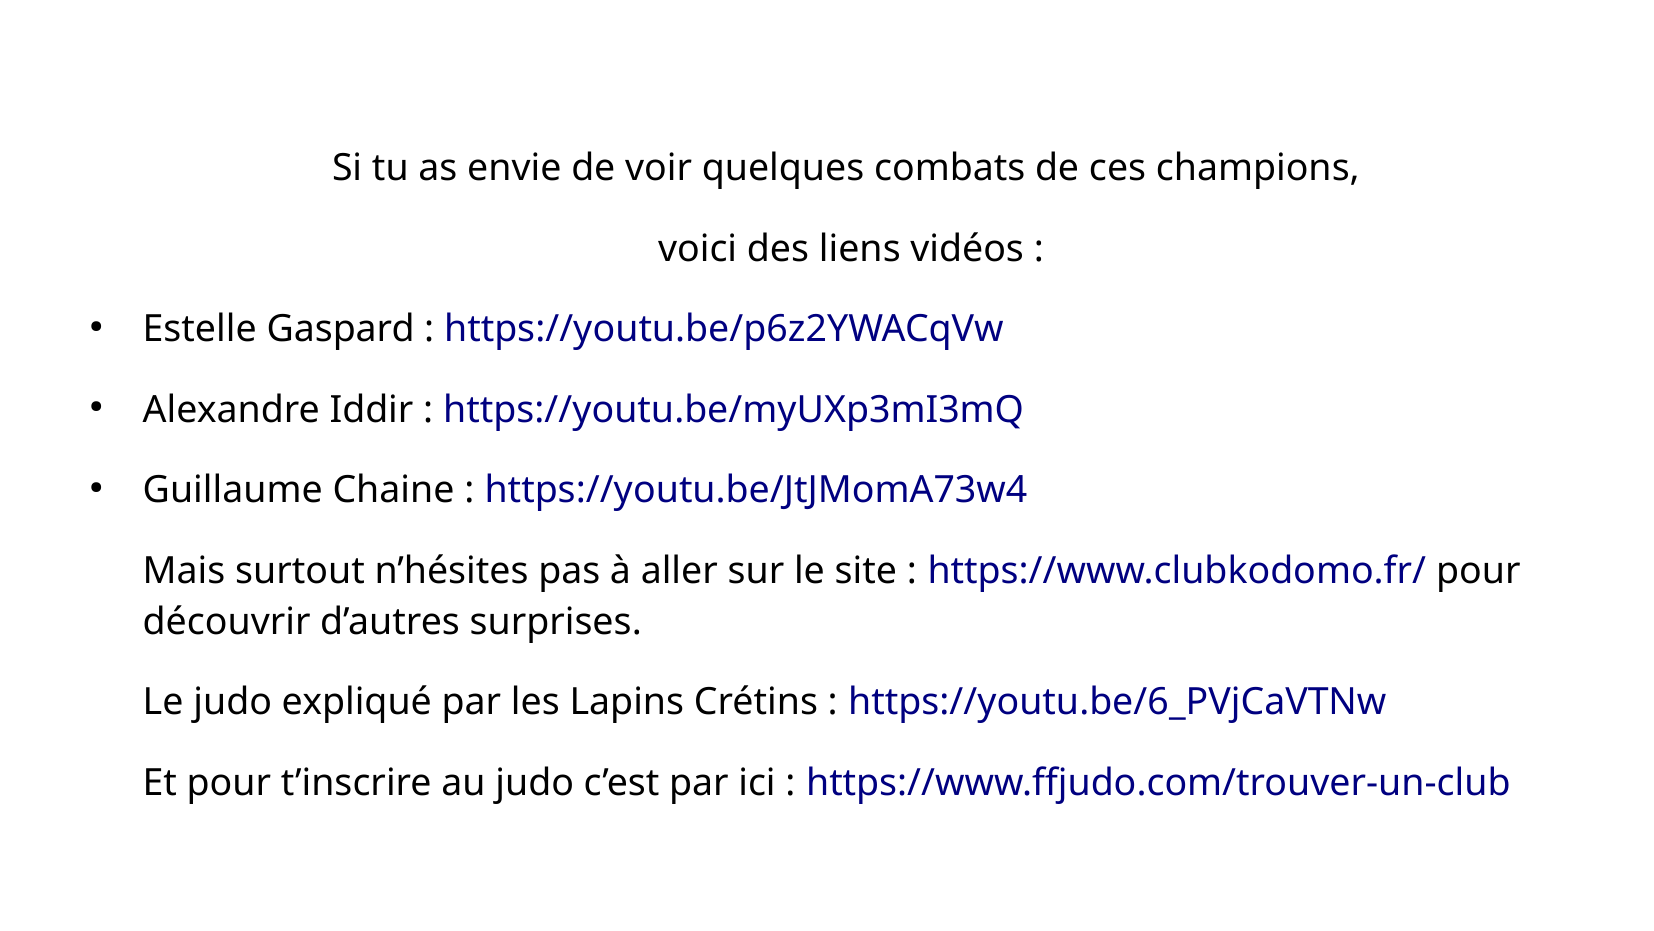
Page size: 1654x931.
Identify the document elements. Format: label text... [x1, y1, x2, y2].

list Si tu as envie de voir quelques combats de ces champions, voici des liens vidéos : Estelle Gaspard : https://youtu.be/p6z2YWACqVw Alexandre Iddir : https://youtu.be/myUXp3mI3mQ Guillaume Chaine : https://youtu.be/JtJMomA73w4 Mais surtout n’hésites pas à aller sur le site : https://www.clubkodomo.fr/ pour découvrir d’autres surprises. Le judo expliqué par les Lapins Crétins : https://youtu.be/6_PVjCaVTNw Et pour t’inscrire au judo c’est par ici : https://www.ffjudo.com/trouver-un-club [71, 60, 1561, 871]
